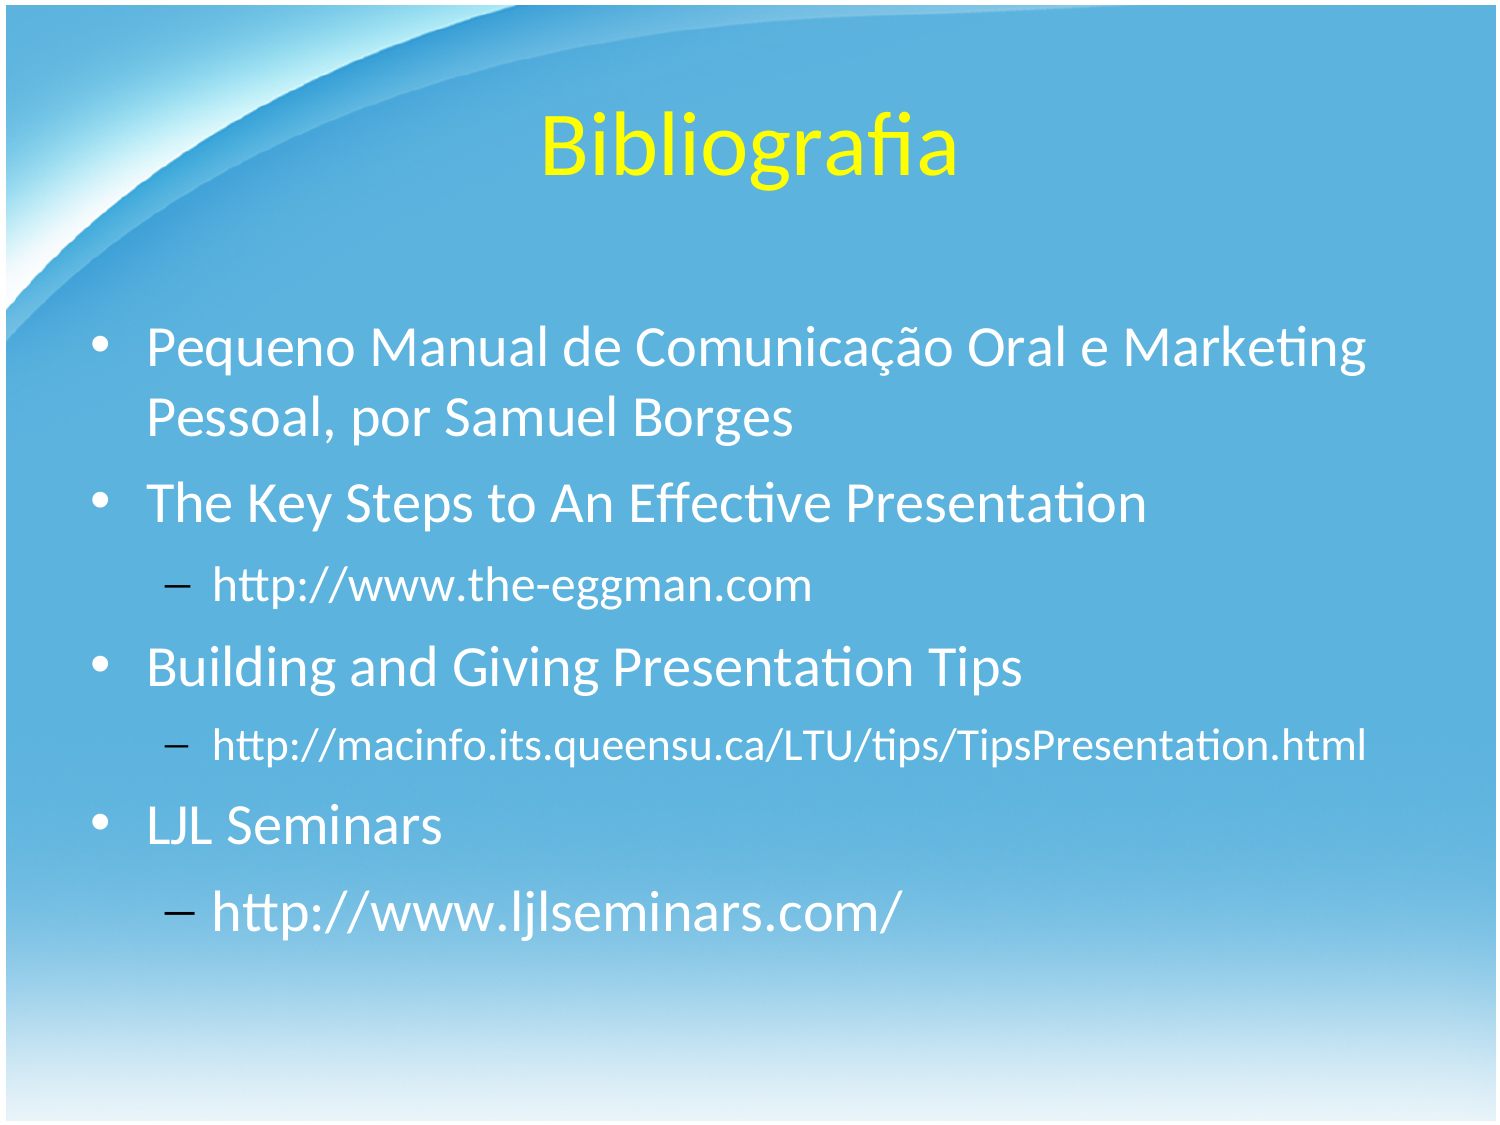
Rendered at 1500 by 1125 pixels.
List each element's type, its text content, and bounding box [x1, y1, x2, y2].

title Bibliografia [75, 21, 1425, 257]
picture [0, 0, 1500, 1125]
text_box Pequeno Manual de Comunicação Oral e Marketing Pessoal, por Samuel Borges The Key Steps to An Effective Presentation http://www.the-eggman.com Building and Giving Presentation Tips http://macinfo.its.queensu.ca/LTU/tips/TipsPresentation.html LJL Seminars http://www.ljlseminars.com/ [75, 300, 1426, 1043]
title [799, 153, 1500, 390]
